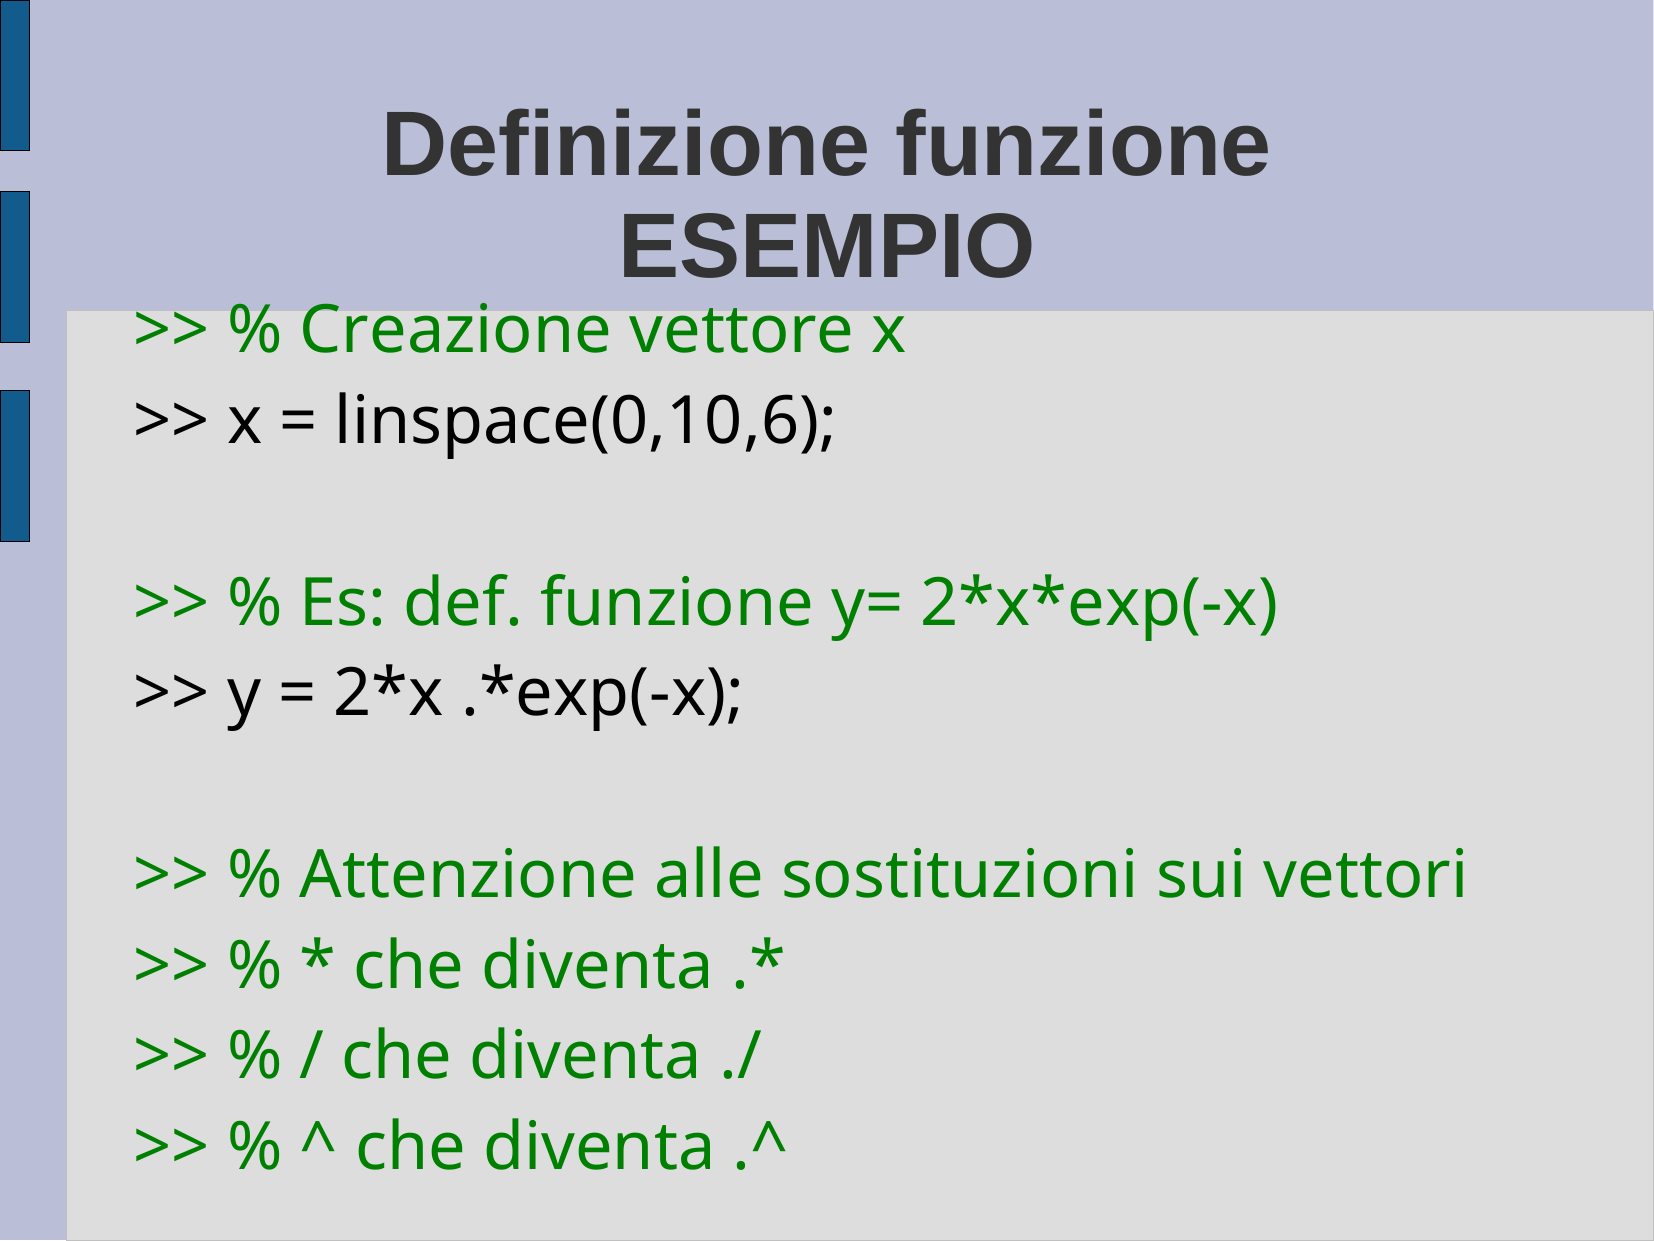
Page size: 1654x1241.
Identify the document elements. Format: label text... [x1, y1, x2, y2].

subtitle >> % Creazione vettore x >> x = linspace(0,10,6); >> % Es: def. funzione y= 2*x*exp(-x) >> y = 2*x .*exp(-x); >> % Attenzione alle sostituzioni sui vettori >> % * che diventa .* >> % / che diventa ./ >> % ^ che diventa .^ [97, 330, 1630, 1141]
title Definizione funzione ESEMPIO [121, 92, 1534, 298]
